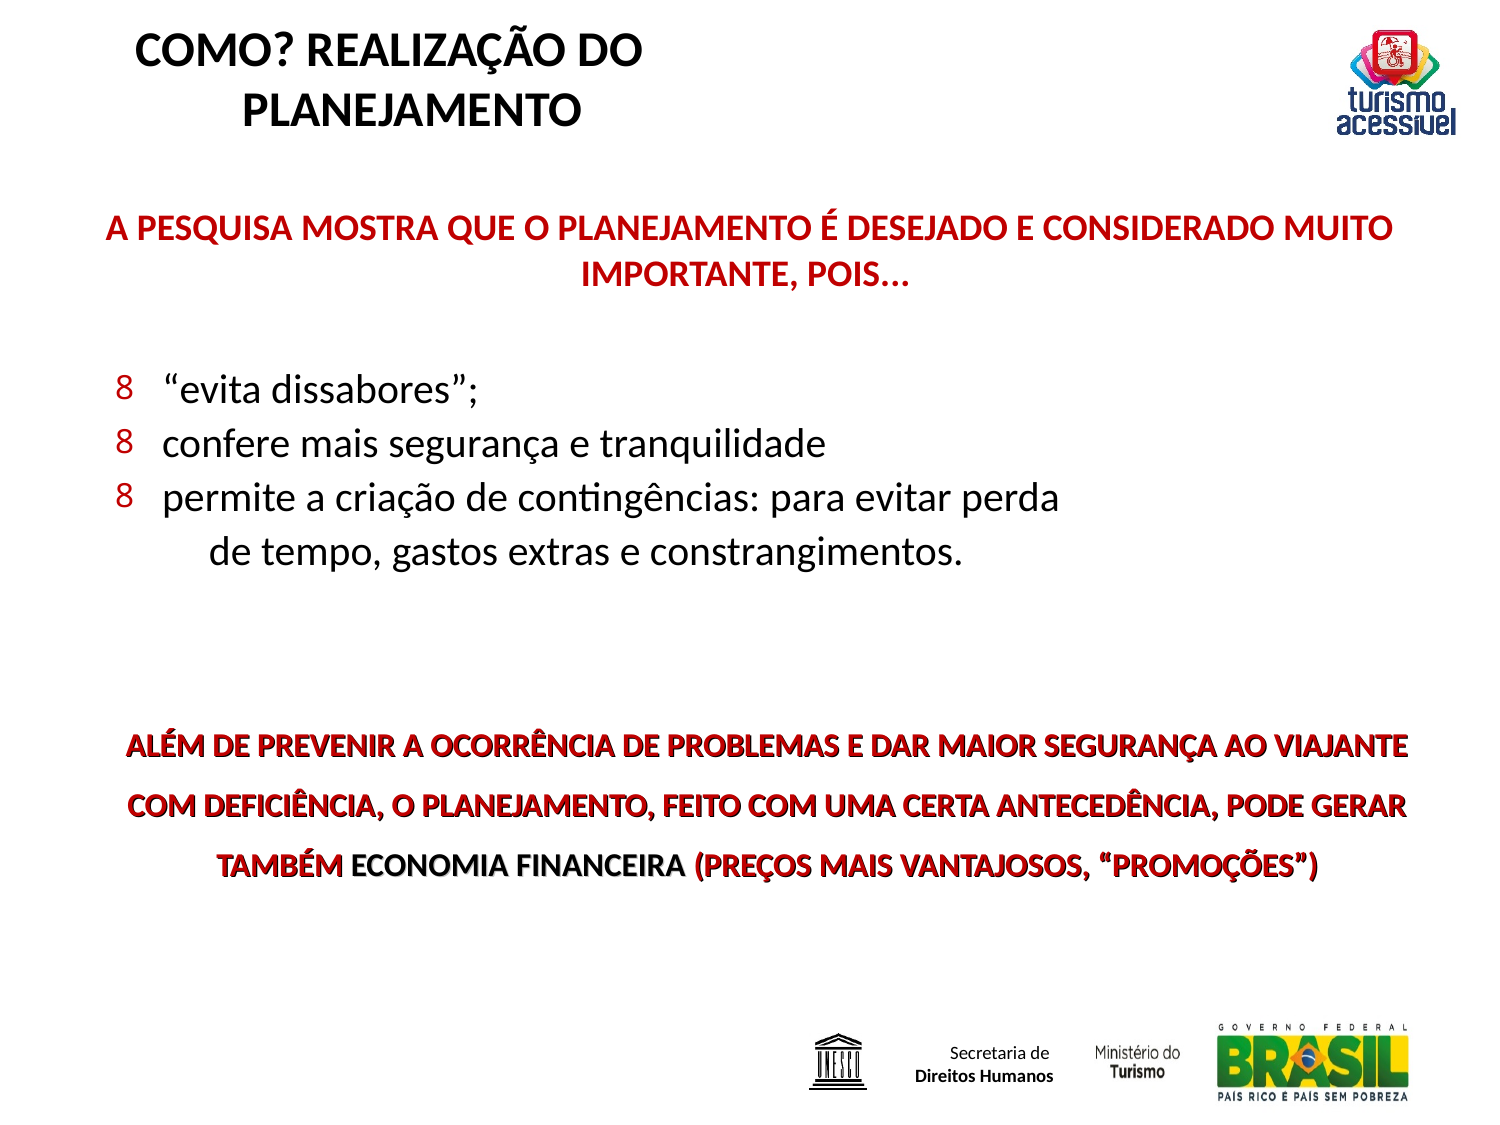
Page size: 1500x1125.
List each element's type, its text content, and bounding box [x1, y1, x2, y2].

title COMO? Realização do planejamento [5, 0, 774, 154]
text_box Além de prevenir a ocorrência de problemas e dar maior segurança ao viajante com deficiência, o planejamento, feito com uma certa antecedência, pode gerar também economia financeira (preços mais vantajosos, “promoções”) [100, 696, 1435, 890]
text_box A pesquisa mostra que o planejamento é desejado e considerado muito importante, pois... [77, 195, 1423, 302]
text_box “evita dissabores”; confere mais segurança e tranquilidade permite a criação de contingências: para evitar perda de tempo, gastos extras e constrangimentos. [100, 350, 1125, 582]
